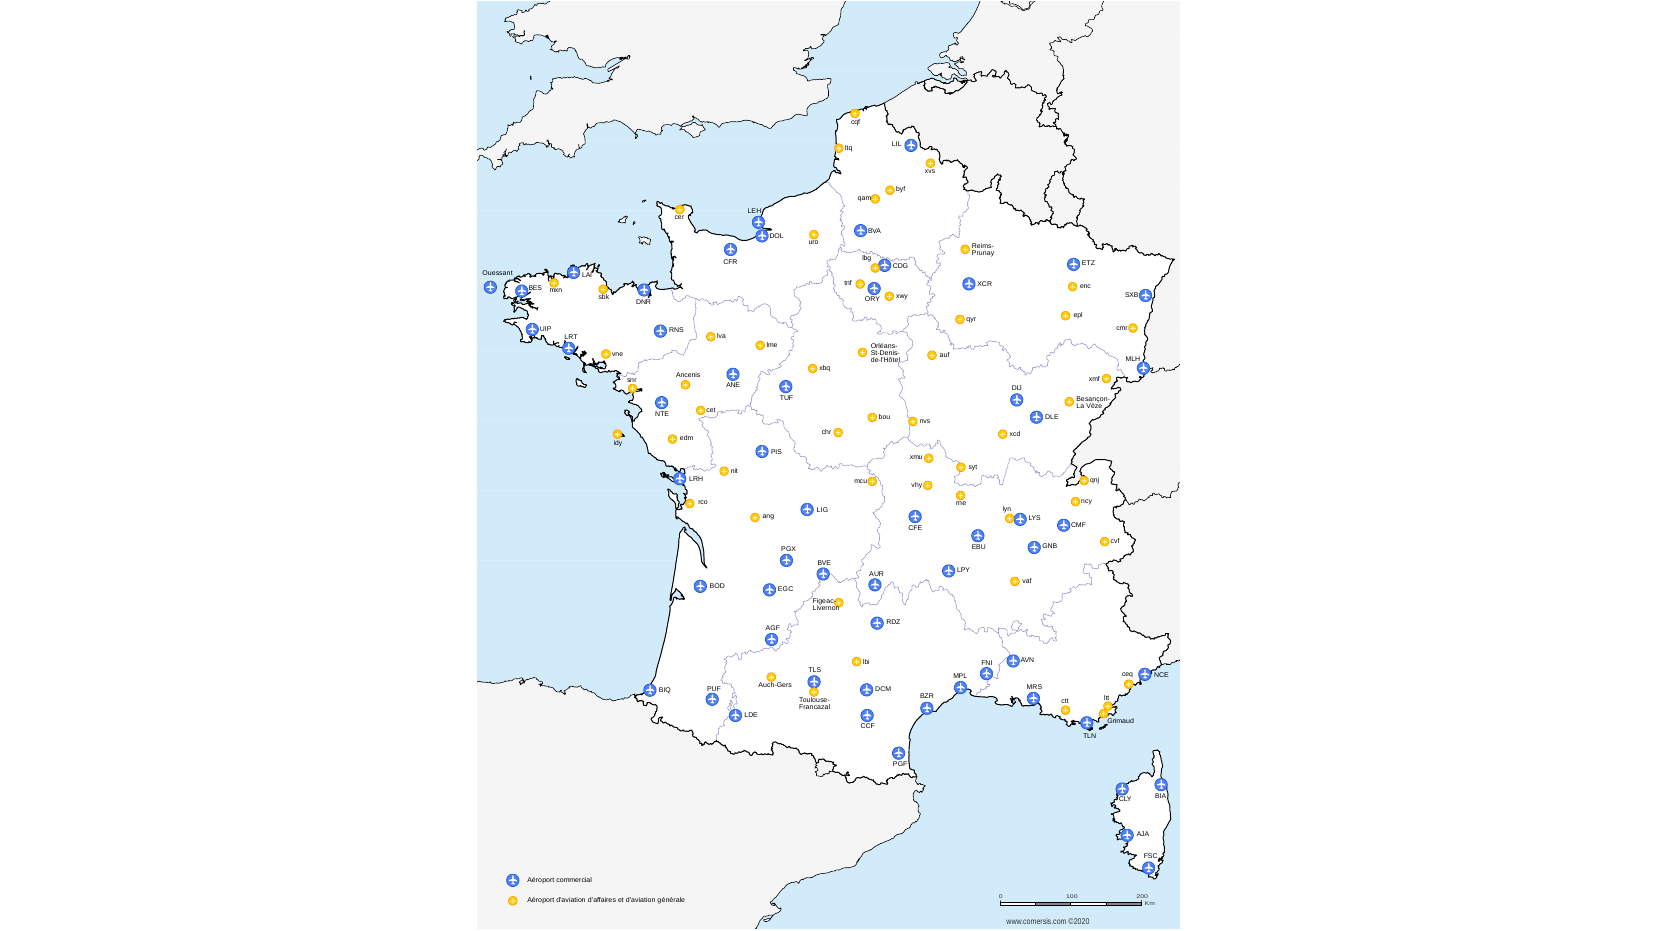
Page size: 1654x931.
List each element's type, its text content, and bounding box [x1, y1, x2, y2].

text_box cmr [1116, 324, 1128, 332]
text_box BVE [817, 559, 832, 568]
text_box BES [528, 284, 543, 293]
text_box DIJ [1011, 384, 1023, 392]
text_box DCM [875, 684, 892, 693]
text_box de-l'Hôtel [870, 356, 901, 365]
text_box BZR [920, 692, 935, 700]
text_box xmf [1088, 375, 1101, 383]
text_box MPL [953, 672, 968, 681]
text_box cvf [1110, 537, 1120, 546]
text_box cet [706, 406, 716, 415]
text_box CFE [908, 524, 923, 532]
text_box EGC [777, 585, 794, 594]
text_box GNB [1042, 542, 1058, 551]
text_box LDE [744, 711, 759, 720]
text_box BIA [1155, 792, 1167, 800]
text_box nit [730, 467, 739, 476]
text_box AJA [1136, 830, 1150, 839]
text_box La Vèze [1076, 402, 1103, 410]
text_box DOL [769, 232, 784, 241]
text_box uro [808, 238, 819, 247]
text_box PGF [892, 760, 908, 769]
text_box mxn [549, 286, 563, 295]
text_box RNS [669, 326, 684, 335]
text_box idy [613, 439, 623, 447]
text_box LRT [564, 333, 578, 342]
text_box CMF [1071, 521, 1087, 530]
text_box Figeac- [812, 597, 837, 604]
text_box Francazal [799, 703, 831, 712]
text_box CCF [860, 722, 876, 731]
text_box ANE [726, 381, 741, 390]
text_box TUF [779, 394, 794, 403]
text_box vaf [1022, 577, 1032, 586]
text_box TLN [1083, 732, 1097, 741]
text_box Ancenis [676, 371, 702, 380]
text_box LIG [816, 506, 828, 515]
text_box Orléans- [870, 342, 898, 349]
text_box LYS [1028, 514, 1042, 523]
text_box sbk [598, 293, 610, 302]
text_box cqf [851, 118, 861, 126]
text_box LIL [891, 140, 902, 149]
text_box PUF [707, 684, 722, 693]
text_box ctt [1061, 697, 1069, 706]
text_box AVN [1020, 656, 1035, 665]
text_box FNI [981, 658, 993, 667]
text_box enc [1080, 282, 1092, 290]
text_box mcu [854, 477, 868, 486]
text_box Toulouse- [799, 696, 830, 703]
text_box CFR [723, 258, 738, 267]
text_box www.comersis.com ©2020 [1006, 917, 1090, 927]
text_box BOD [709, 582, 725, 591]
text_box AUR [869, 570, 884, 578]
text_box vhy [911, 481, 923, 490]
text_box MRS [1026, 683, 1043, 692]
text_box ang [762, 512, 775, 521]
text_box CLY [1118, 795, 1133, 804]
text_box FSC [1143, 852, 1158, 861]
text_box DLE [1045, 413, 1059, 422]
text_box ltq [845, 144, 853, 152]
text_box SXB [1125, 291, 1140, 300]
text_box PGX [781, 545, 797, 553]
text_box AGF [765, 624, 781, 633]
text_box xcd [1009, 430, 1021, 438]
text_box LRH [689, 475, 704, 483]
text_box BIQ [658, 686, 671, 695]
text_box EBU [971, 543, 987, 552]
text_box xwy [895, 292, 909, 301]
text_box syt [968, 463, 978, 471]
text_box LEH [747, 207, 762, 215]
text_box 0 [998, 893, 1003, 901]
text_box Besançon- [1076, 395, 1111, 403]
text_box RDZ [886, 618, 901, 627]
text_box byf [895, 185, 906, 194]
text_box ceq [1122, 670, 1134, 679]
text_box 100 [1066, 893, 1078, 901]
text_box DNR [636, 298, 652, 306]
text_box nvs [919, 417, 931, 425]
text_box NCE [1154, 671, 1169, 680]
text_box Auch-Gers [758, 681, 792, 690]
text_box CDG [892, 262, 909, 271]
text_box PIS [770, 448, 783, 456]
text_box Prunay [971, 249, 995, 258]
text_box Km [1144, 900, 1156, 907]
text_box snr [627, 376, 637, 385]
text_box lbg [862, 254, 872, 263]
text_box UIP [539, 325, 552, 334]
text_box XCR [977, 280, 993, 288]
text_box rne [956, 499, 967, 508]
text_box [477, 1, 1180, 929]
text_box lbi [863, 658, 871, 666]
text_box rco [698, 498, 709, 506]
text_box LAI [581, 271, 593, 279]
text_box Aéroport commercial [527, 876, 593, 884]
text_box St-Denis- [870, 349, 901, 356]
text_box NTE [655, 410, 670, 418]
text_box xmu [909, 454, 924, 462]
text_box qnj [1090, 476, 1100, 484]
text_box Aéroport d'aviation d'affaires et d'aviation générale [527, 896, 686, 905]
text_box BVA [868, 227, 882, 235]
text_box tnf [844, 279, 853, 288]
text_box ETZ [1081, 259, 1096, 268]
text_box chr [821, 428, 832, 437]
text_box 200 [1136, 893, 1149, 901]
text_box lva [717, 332, 726, 341]
text_box MLH [1125, 354, 1141, 363]
text_box cer [674, 213, 685, 222]
text_box LPY [957, 566, 971, 575]
text_box Reims- [971, 242, 995, 249]
text_box vne [612, 350, 624, 359]
text_box auf [939, 351, 950, 360]
text_box epl [1073, 311, 1083, 320]
text_box lyn [1002, 505, 1012, 513]
text_box Grimaud [1107, 717, 1135, 725]
text_box xvs [925, 167, 936, 176]
text_box qyr [966, 315, 977, 324]
text_box ncy [1081, 497, 1093, 505]
text_box Ouessant [482, 268, 513, 277]
text_box edm [679, 434, 694, 443]
text_box TLS [808, 666, 822, 675]
text_box xbq [819, 364, 831, 373]
text_box lme [766, 341, 778, 350]
text_box qam [857, 194, 872, 203]
text_box Livernon [812, 604, 840, 613]
text_box ORY [864, 295, 881, 303]
text_box bou [878, 413, 891, 422]
